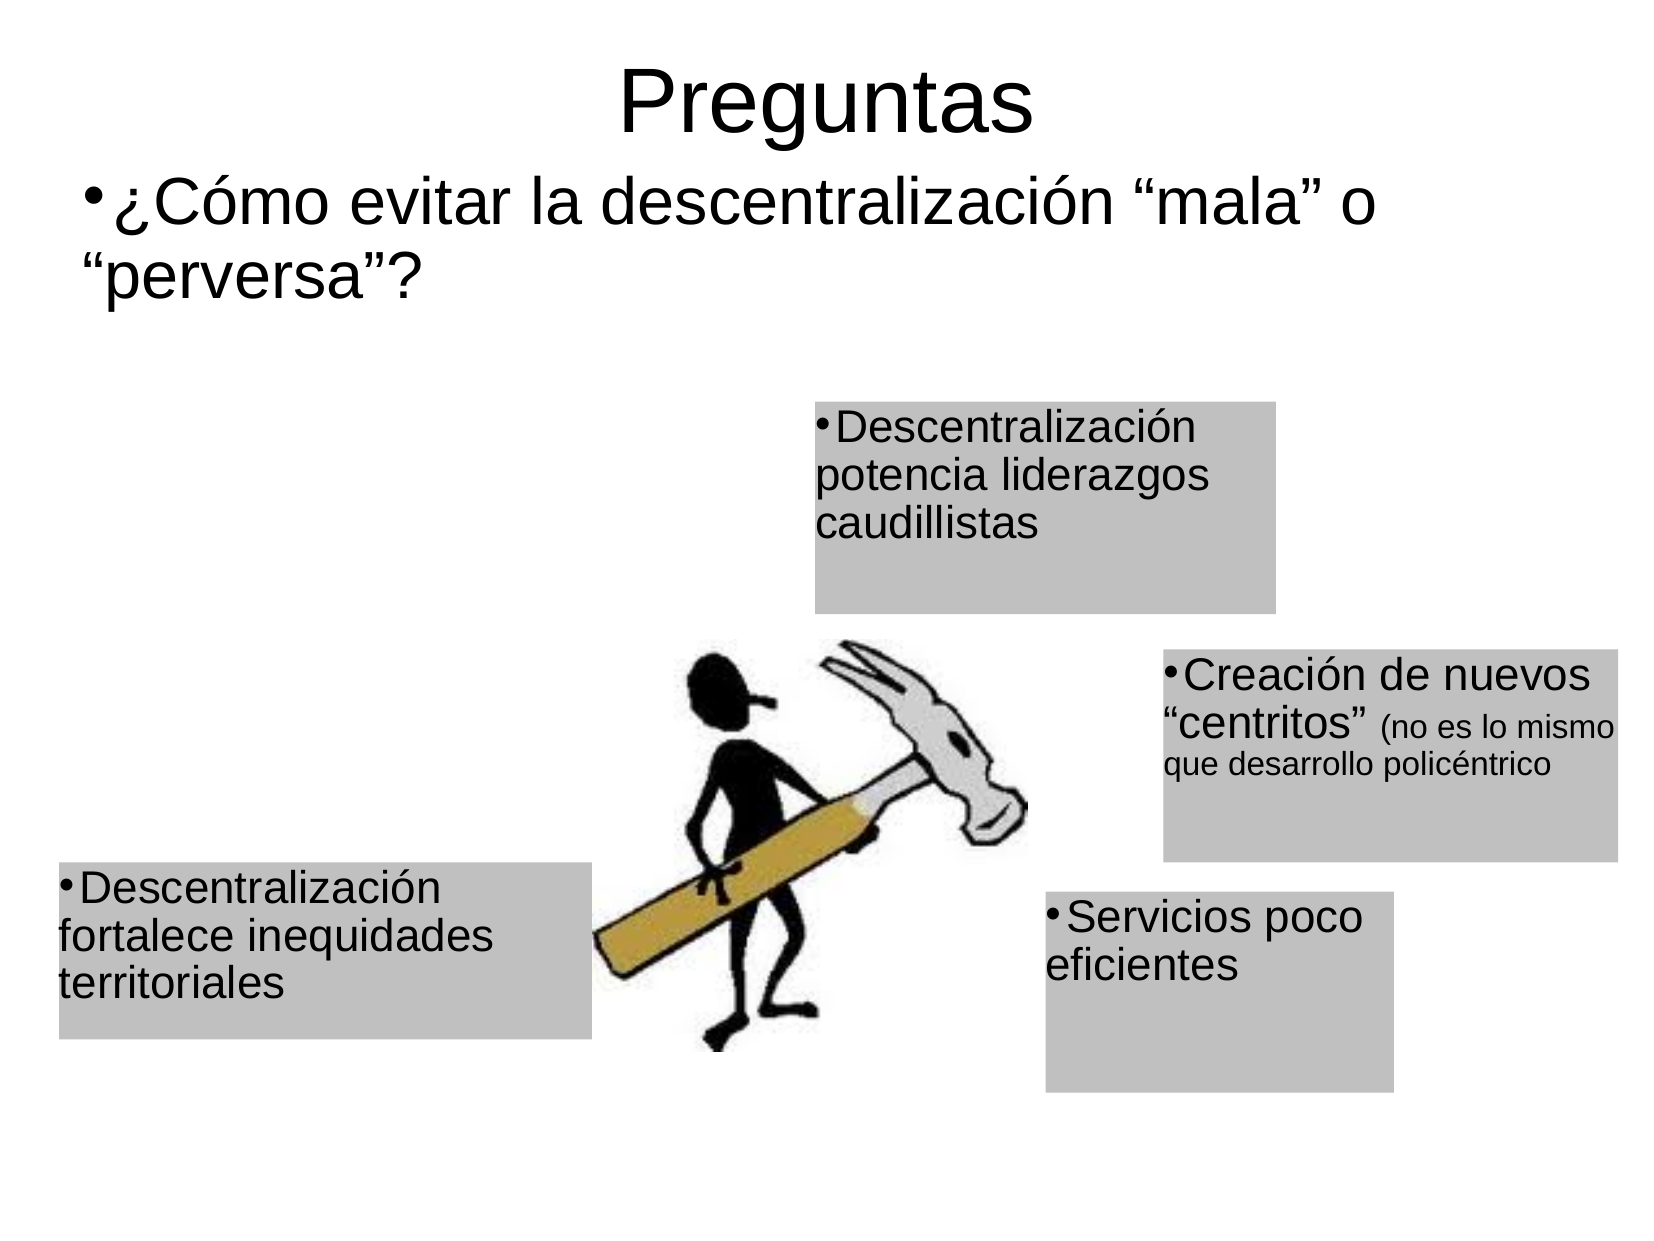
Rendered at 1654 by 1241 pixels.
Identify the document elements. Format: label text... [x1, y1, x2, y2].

text_box Creación de nuevos “centritos” (no es lo mismo que desarrollo policéntrico [1163, 649, 1619, 863]
text_box Descentralización fortalece inequidades territoriales [59, 862, 592, 1040]
picture [592, 639, 1028, 1052]
title Preguntas [82, 47, 1571, 160]
text_box Servicios poco eficientes [1045, 891, 1394, 1093]
list ¿Cómo evitar la descentralización “mala” o “perversa”? [82, 160, 1571, 343]
text_box Descentralización potencia liderazgos caudillistas [815, 401, 1276, 615]
